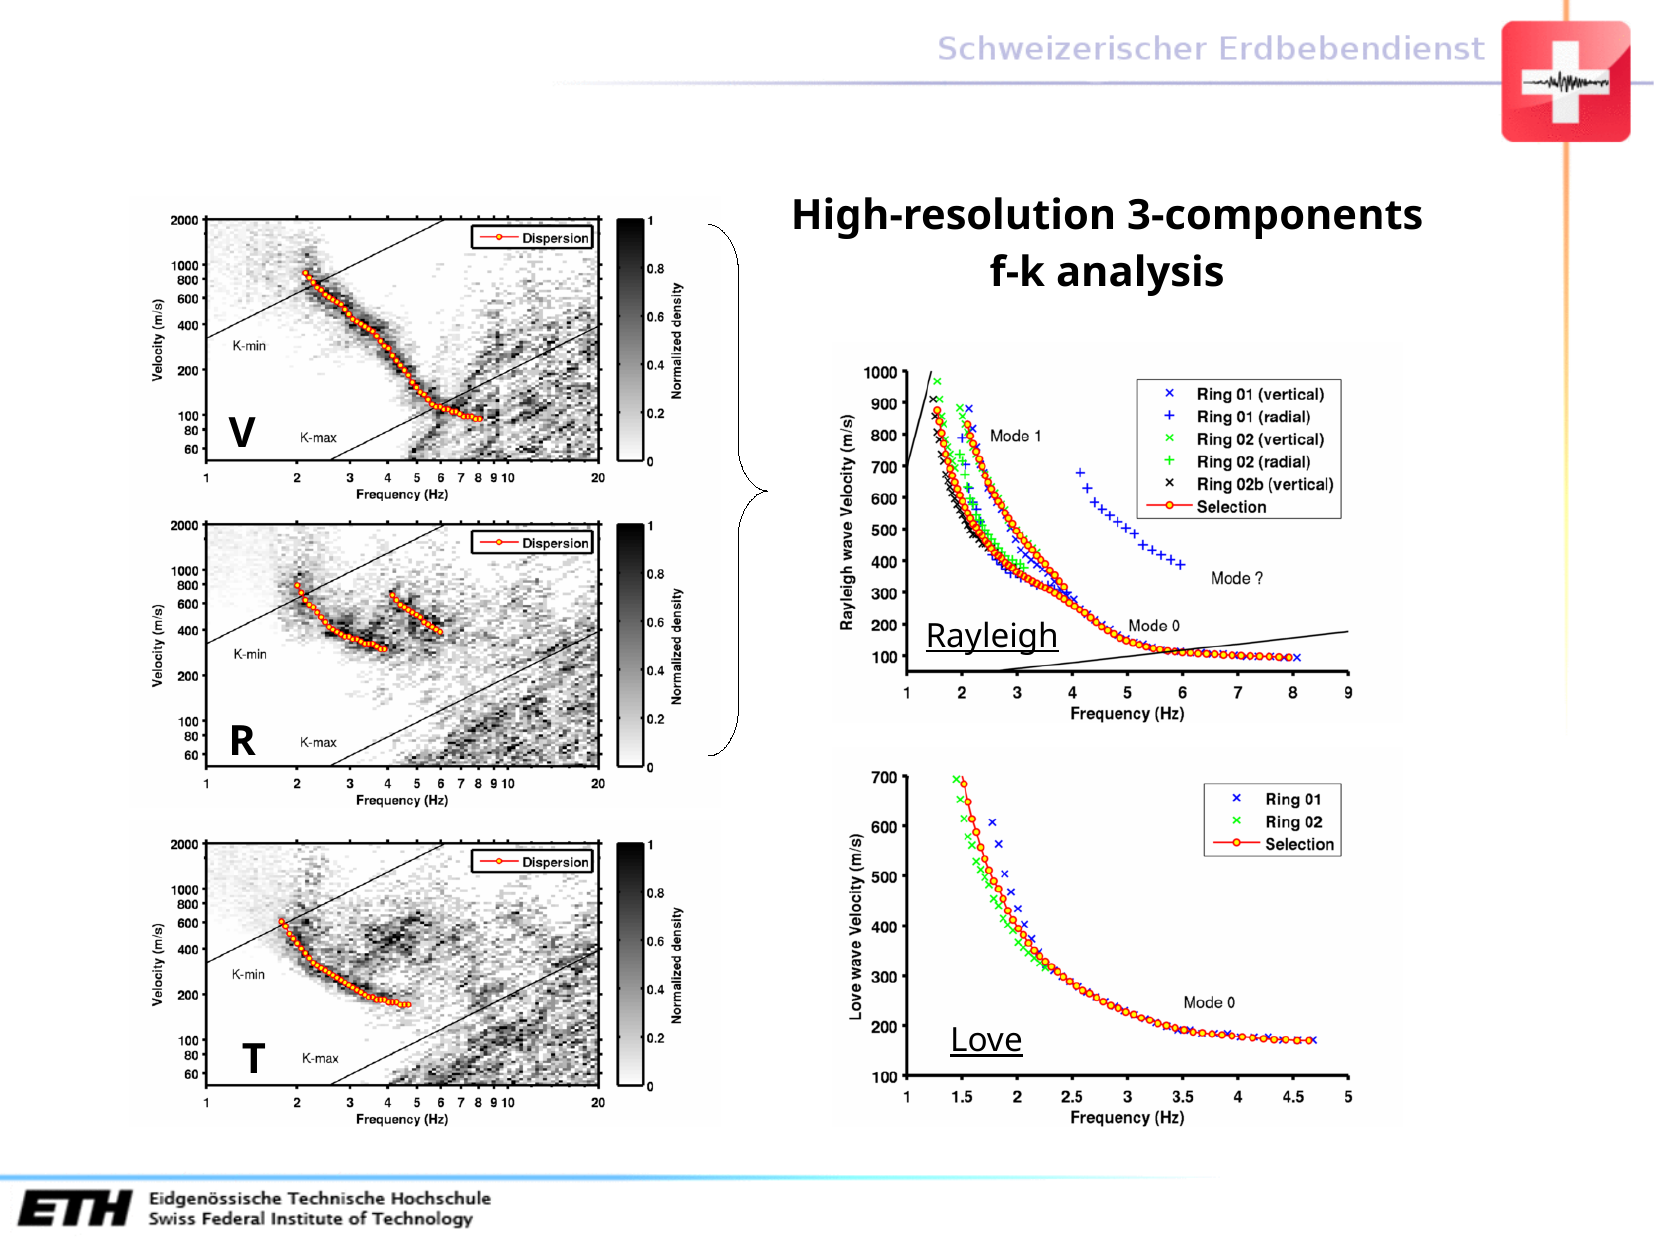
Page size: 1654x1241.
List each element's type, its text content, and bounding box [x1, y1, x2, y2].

text_box Rayleigh [906, 604, 1078, 663]
text_box R [212, 702, 272, 772]
text_box Love [912, 1008, 1061, 1067]
picture [0, 0, 1654, 1241]
text_box High-resolution 3-components f-k analysis [767, 177, 1447, 301]
text_box T [224, 1021, 284, 1091]
text_box V [212, 395, 272, 465]
